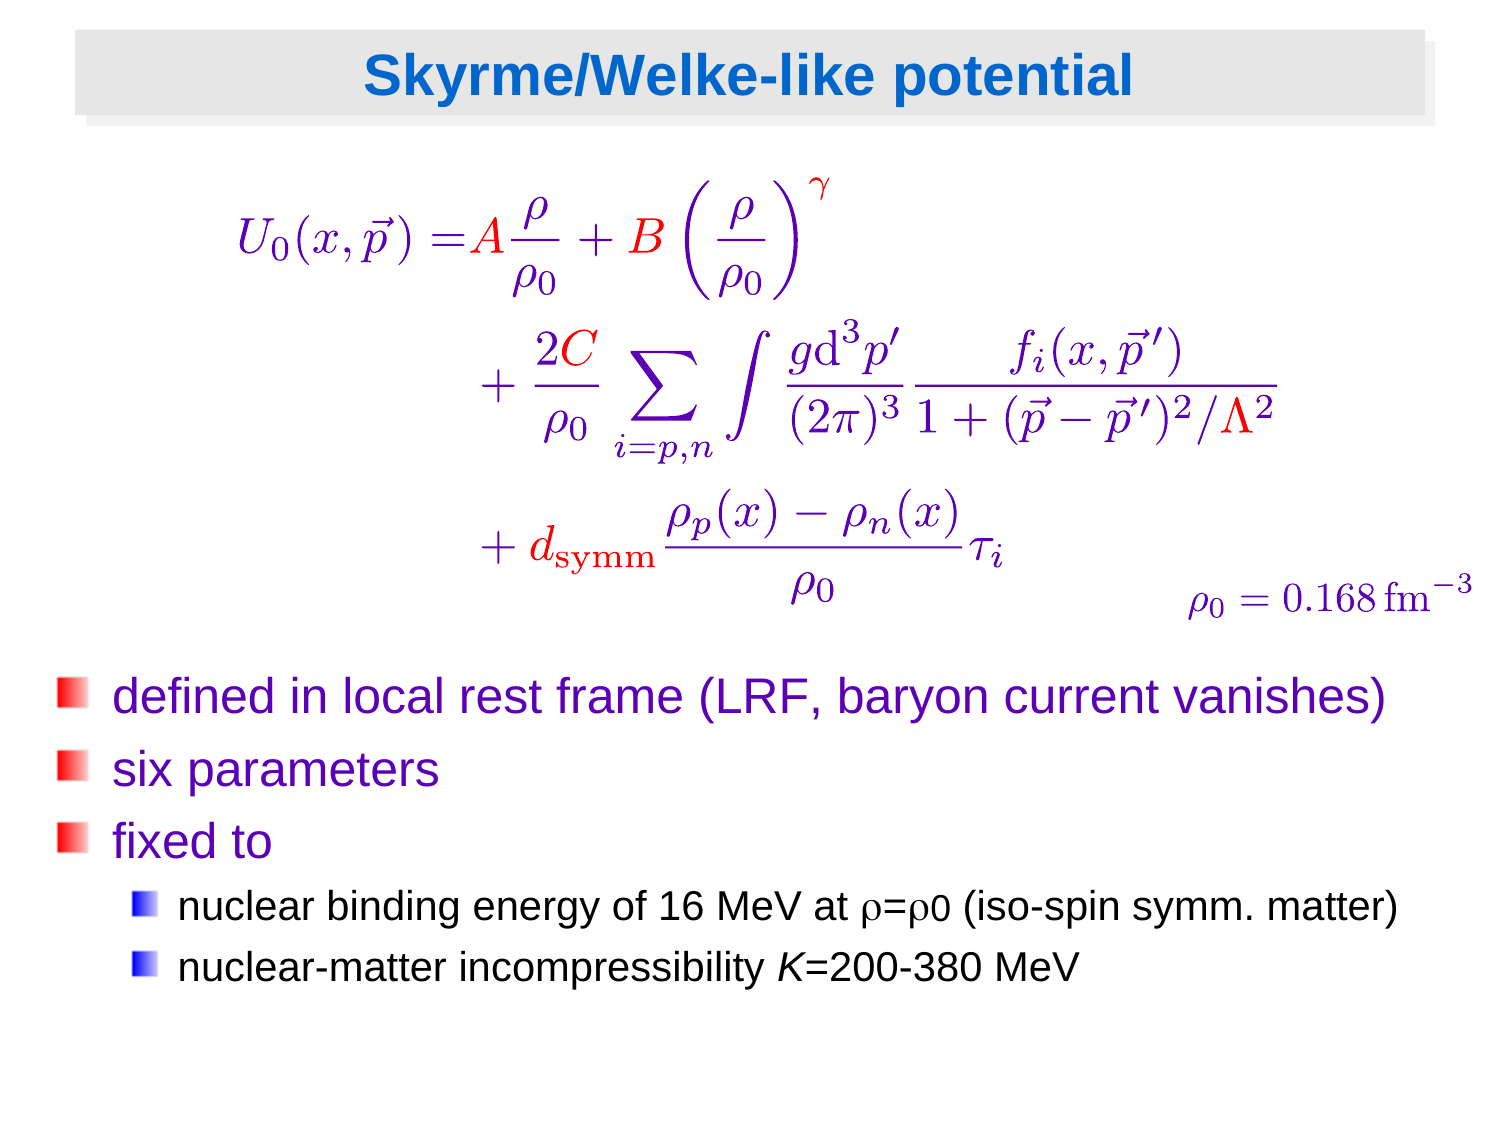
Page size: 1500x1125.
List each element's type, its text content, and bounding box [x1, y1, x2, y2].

list defined in local rest frame (LRF, baryon current vanishes) six parameters fixed to nuclear binding energy of 16 MeV at r=r0 (iso-spin symm. matter) nuclear-matter incompressibility K=200-380 MeV [41, 148, 1459, 1093]
title Skyrme/Welke-like potential [75, 29, 1426, 116]
text_box [236, 177, 1474, 621]
